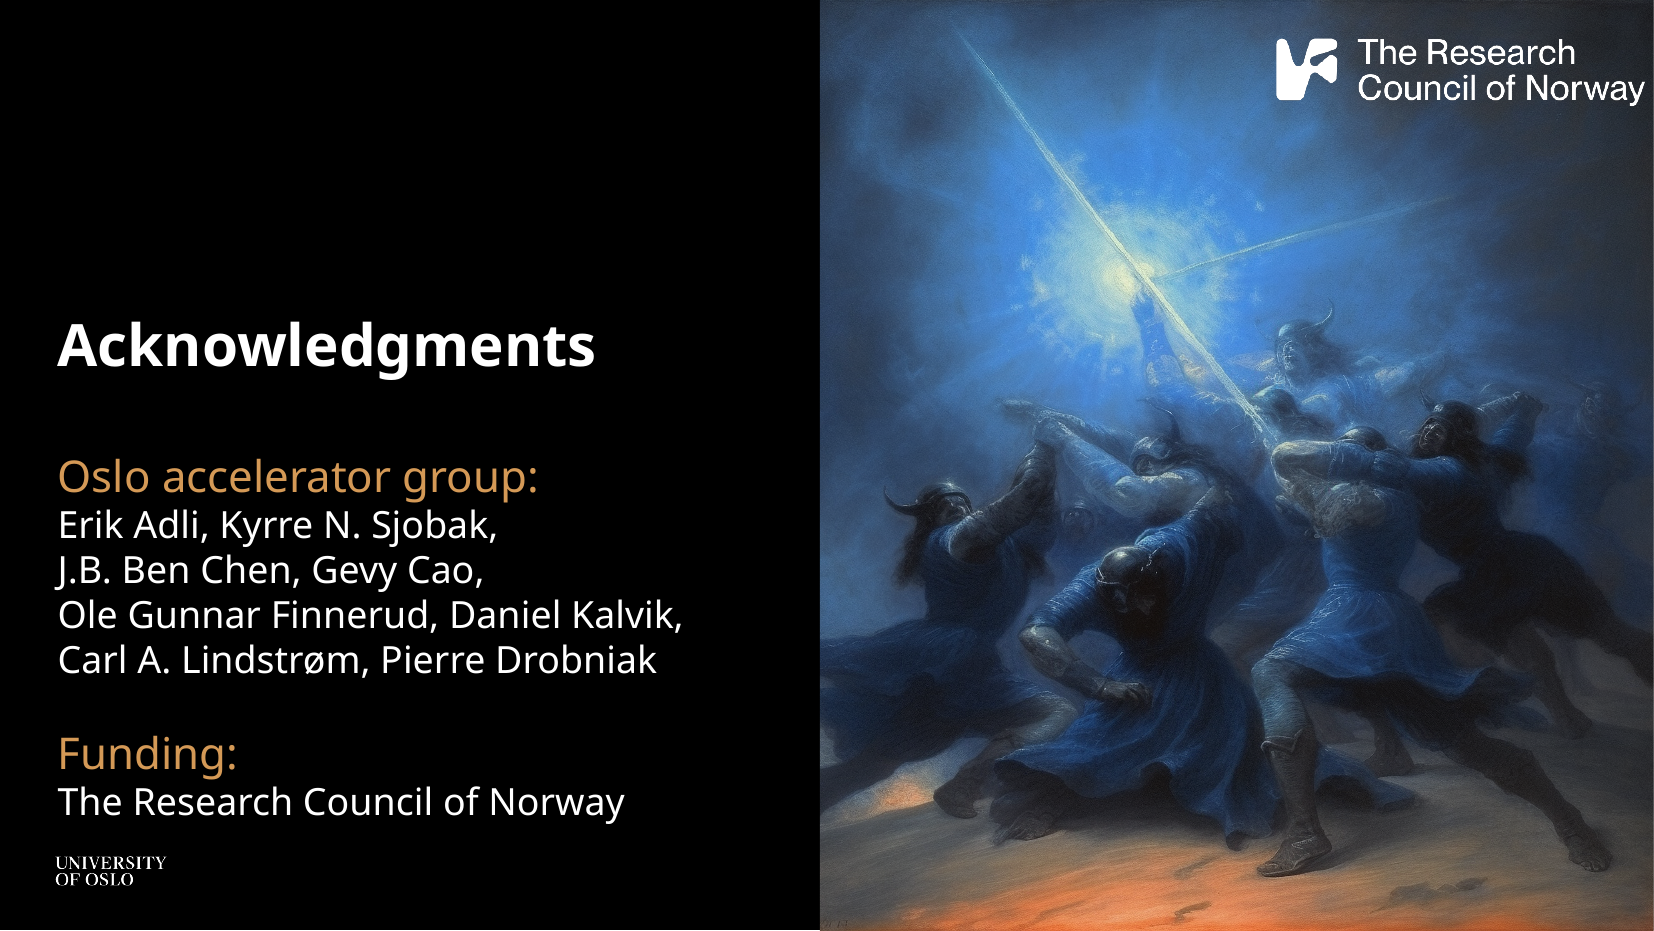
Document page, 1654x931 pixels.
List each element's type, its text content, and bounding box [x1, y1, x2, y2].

text_box Acknowledgments Oslo accelerator group: Erik Adli, Kyrre N. Sjobak, J.B. Ben Chen, Gevy Cao, Ole Gunnar Finnerud, Daniel Kalvik, Carl A. Lindstrøm, Pierre Drobniak Funding: The Research Council of Norway [49, 300, 1571, 413]
picture [55, 856, 167, 886]
picture [819, 0, 1654, 931]
